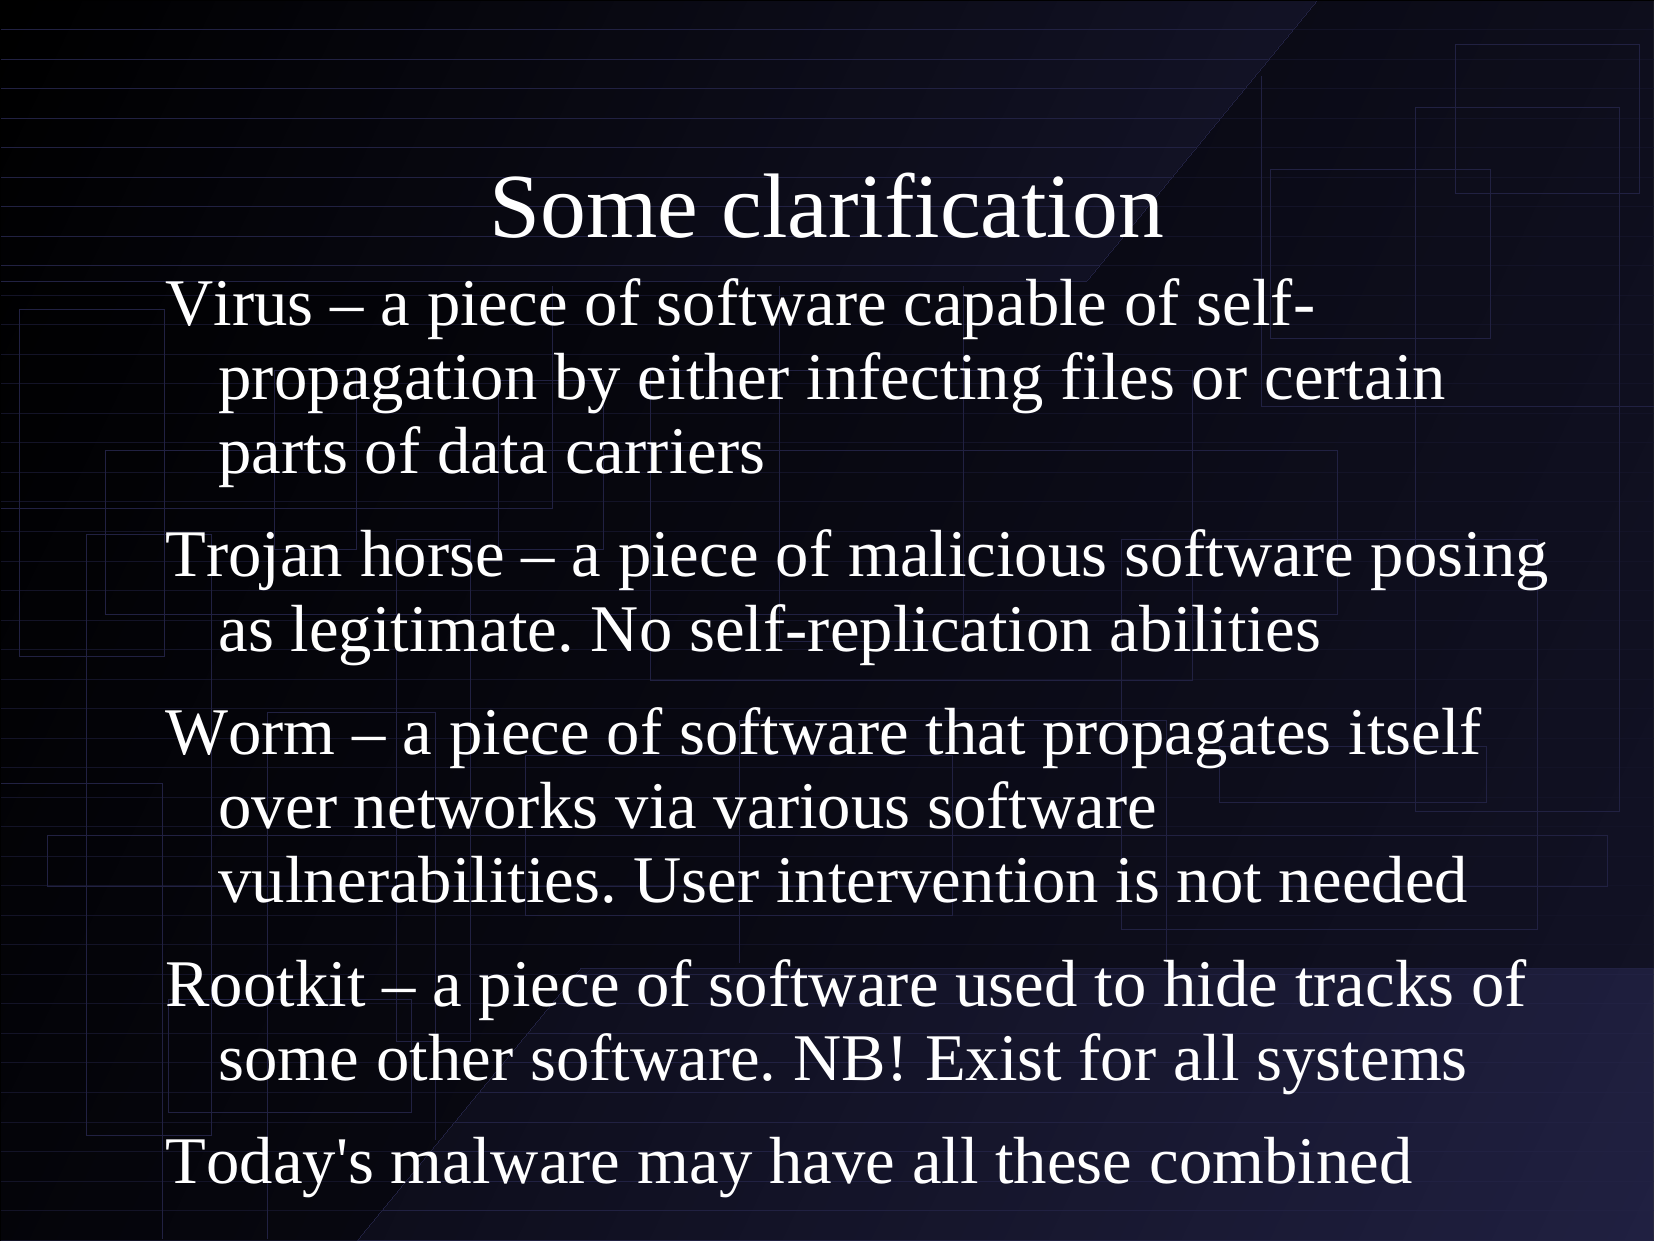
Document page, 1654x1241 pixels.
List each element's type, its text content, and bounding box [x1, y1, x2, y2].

list Virus – a piece of software capable of self-propagation by either infecting files or certain parts of data carriers Trojan horse – a piece of malicious software posing as legitimate. No self-replication abilities Worm – a piece of software that propagates itself over networks via various software vulnerabilities. User intervention is not needed Rootkit – a piece of software used to hide tracks of some other software. NB! Exist for all systems Today's malware may have all these combined [147, 265, 1560, 1199]
title Some clarification [121, 102, 1534, 311]
